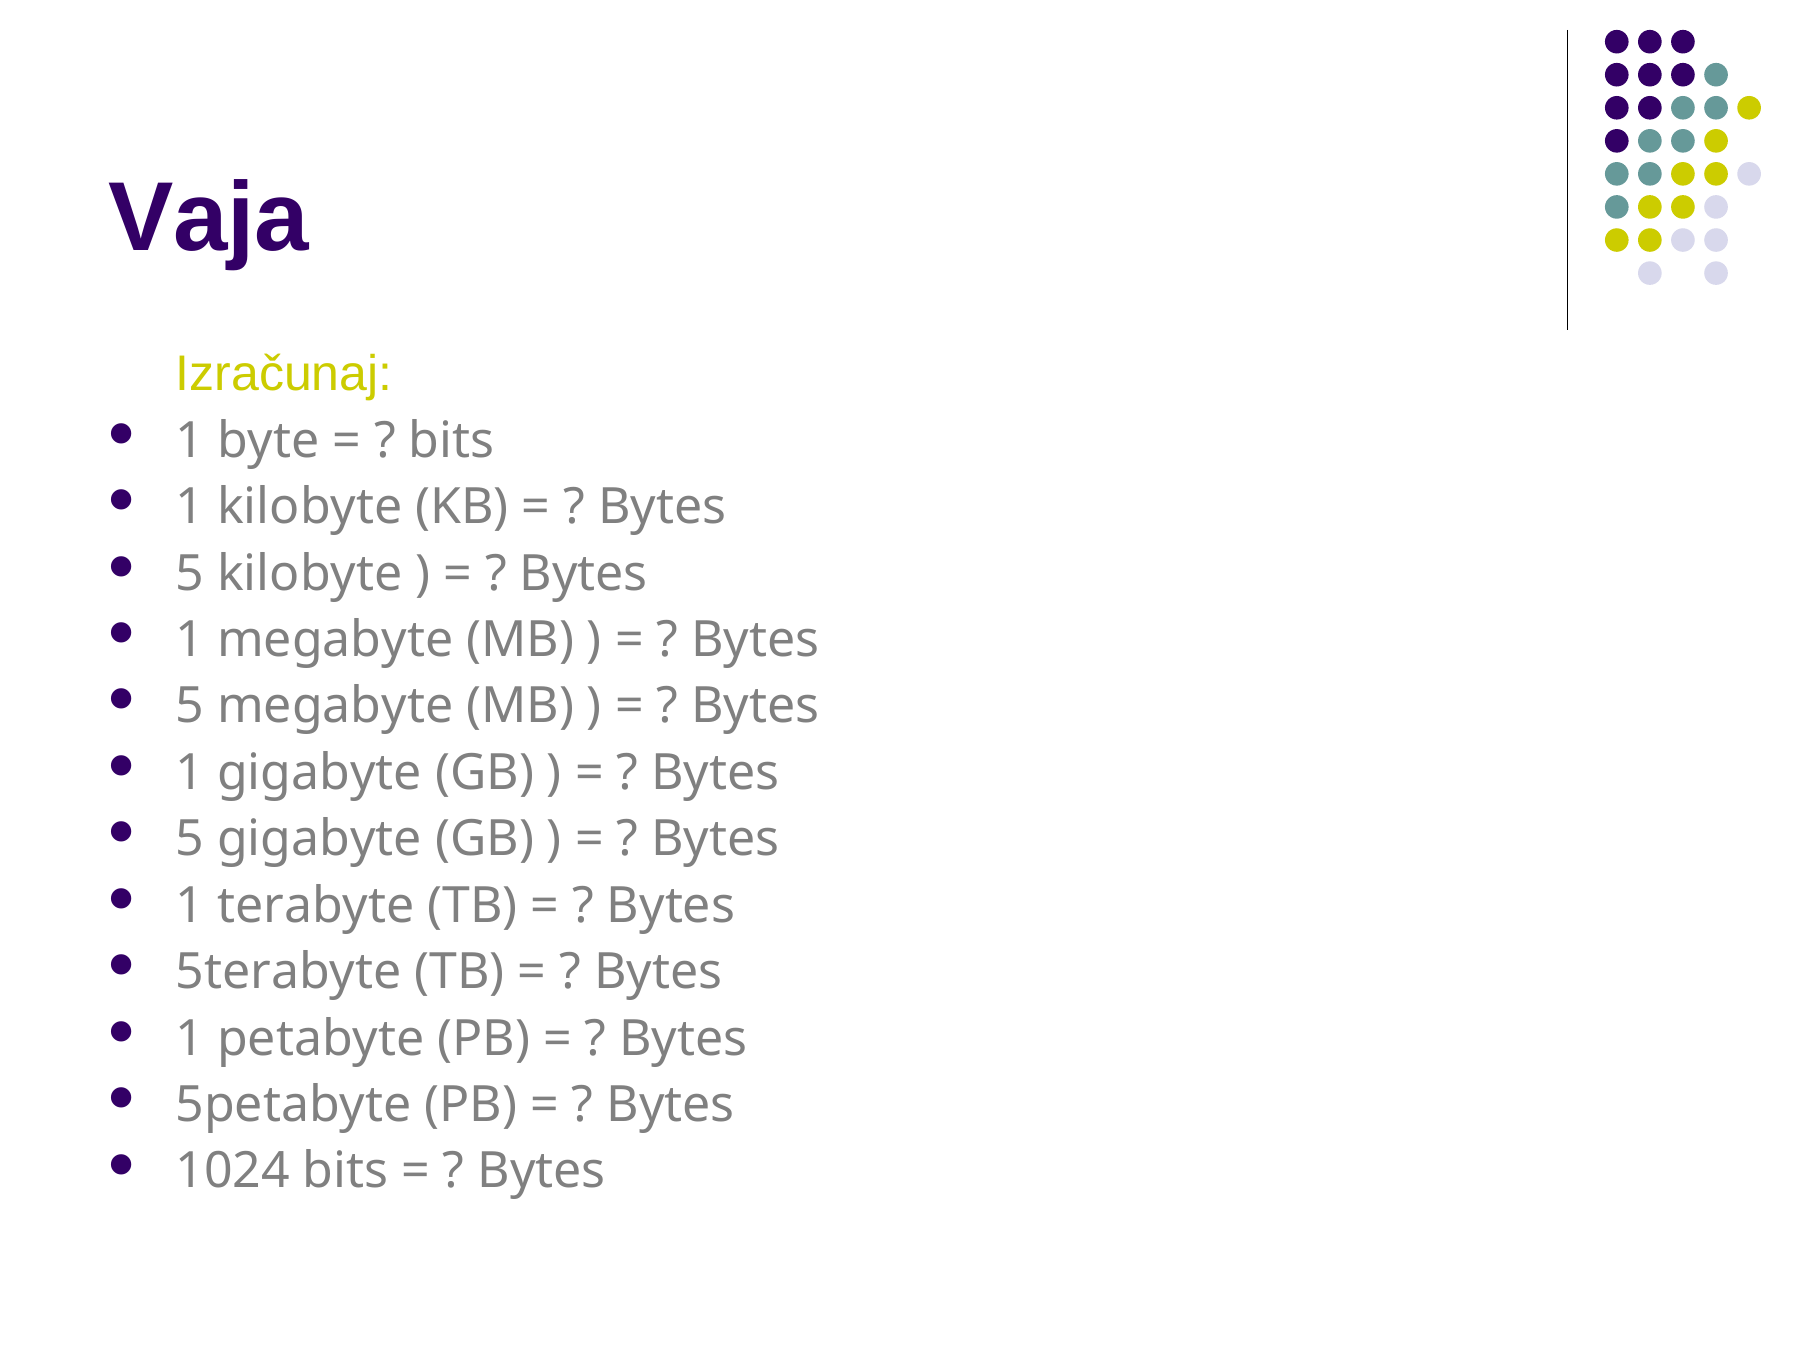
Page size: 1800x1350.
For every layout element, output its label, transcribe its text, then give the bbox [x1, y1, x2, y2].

title Vaja [90, 23, 1576, 280]
list Izračunaj: 1 byte = ? bits 1 kilobyte (KB) = ? Bytes 5 kilobyte ) = ? Bytes 1 megabyte (MB) ) = ? Bytes 5 megabyte (MB) ) = ? Bytes 1 gigabyte (GB) ) = ? Bytes 5 gigabyte (GB) ) = ? Bytes 1 terabyte (TB) = ? Bytes 5terabyte (TB) = ? Bytes 1 petabyte (PB) = ? Bytes 5petabyte (PB) = ? Bytes 1024 bits = ? Bytes [90, 338, 1710, 1275]
